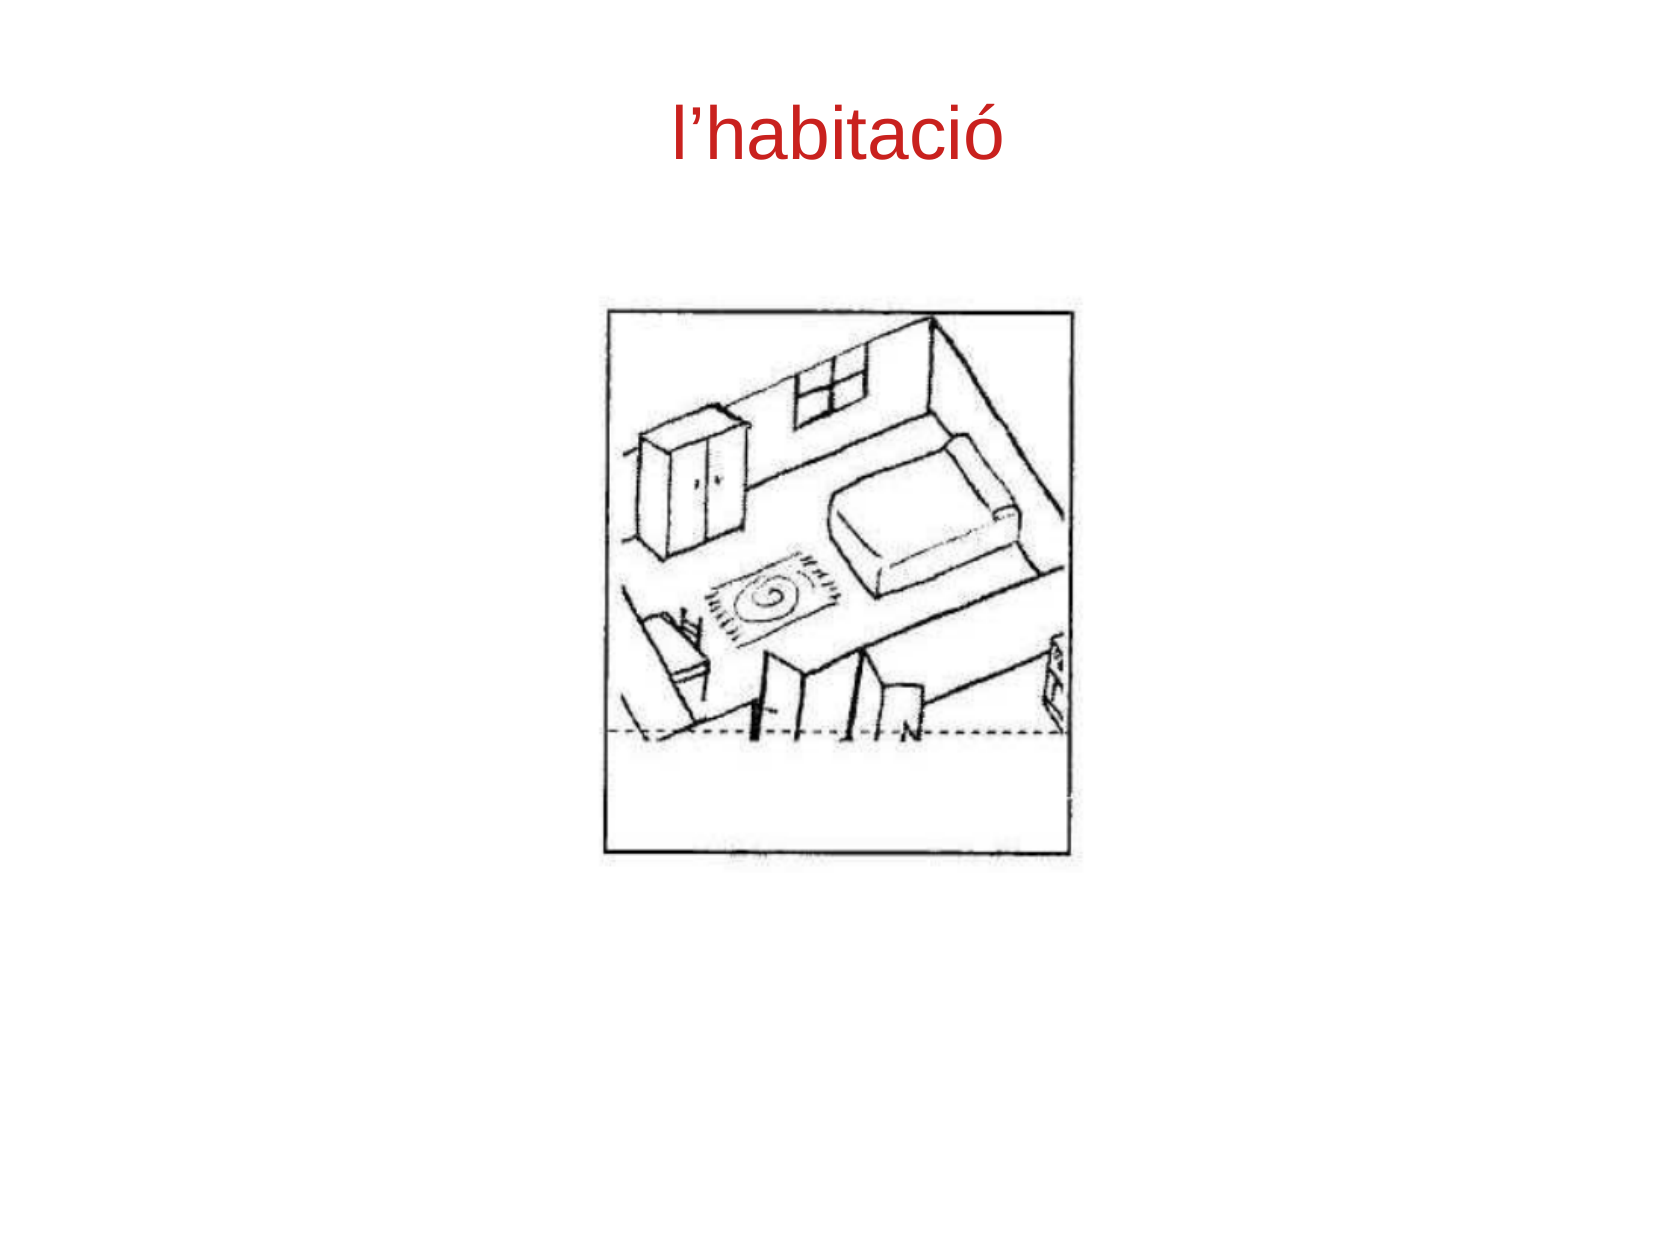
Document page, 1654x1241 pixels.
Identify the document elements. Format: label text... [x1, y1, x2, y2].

text_box l’habitació [389, 59, 1288, 201]
picture [581, 291, 1094, 873]
